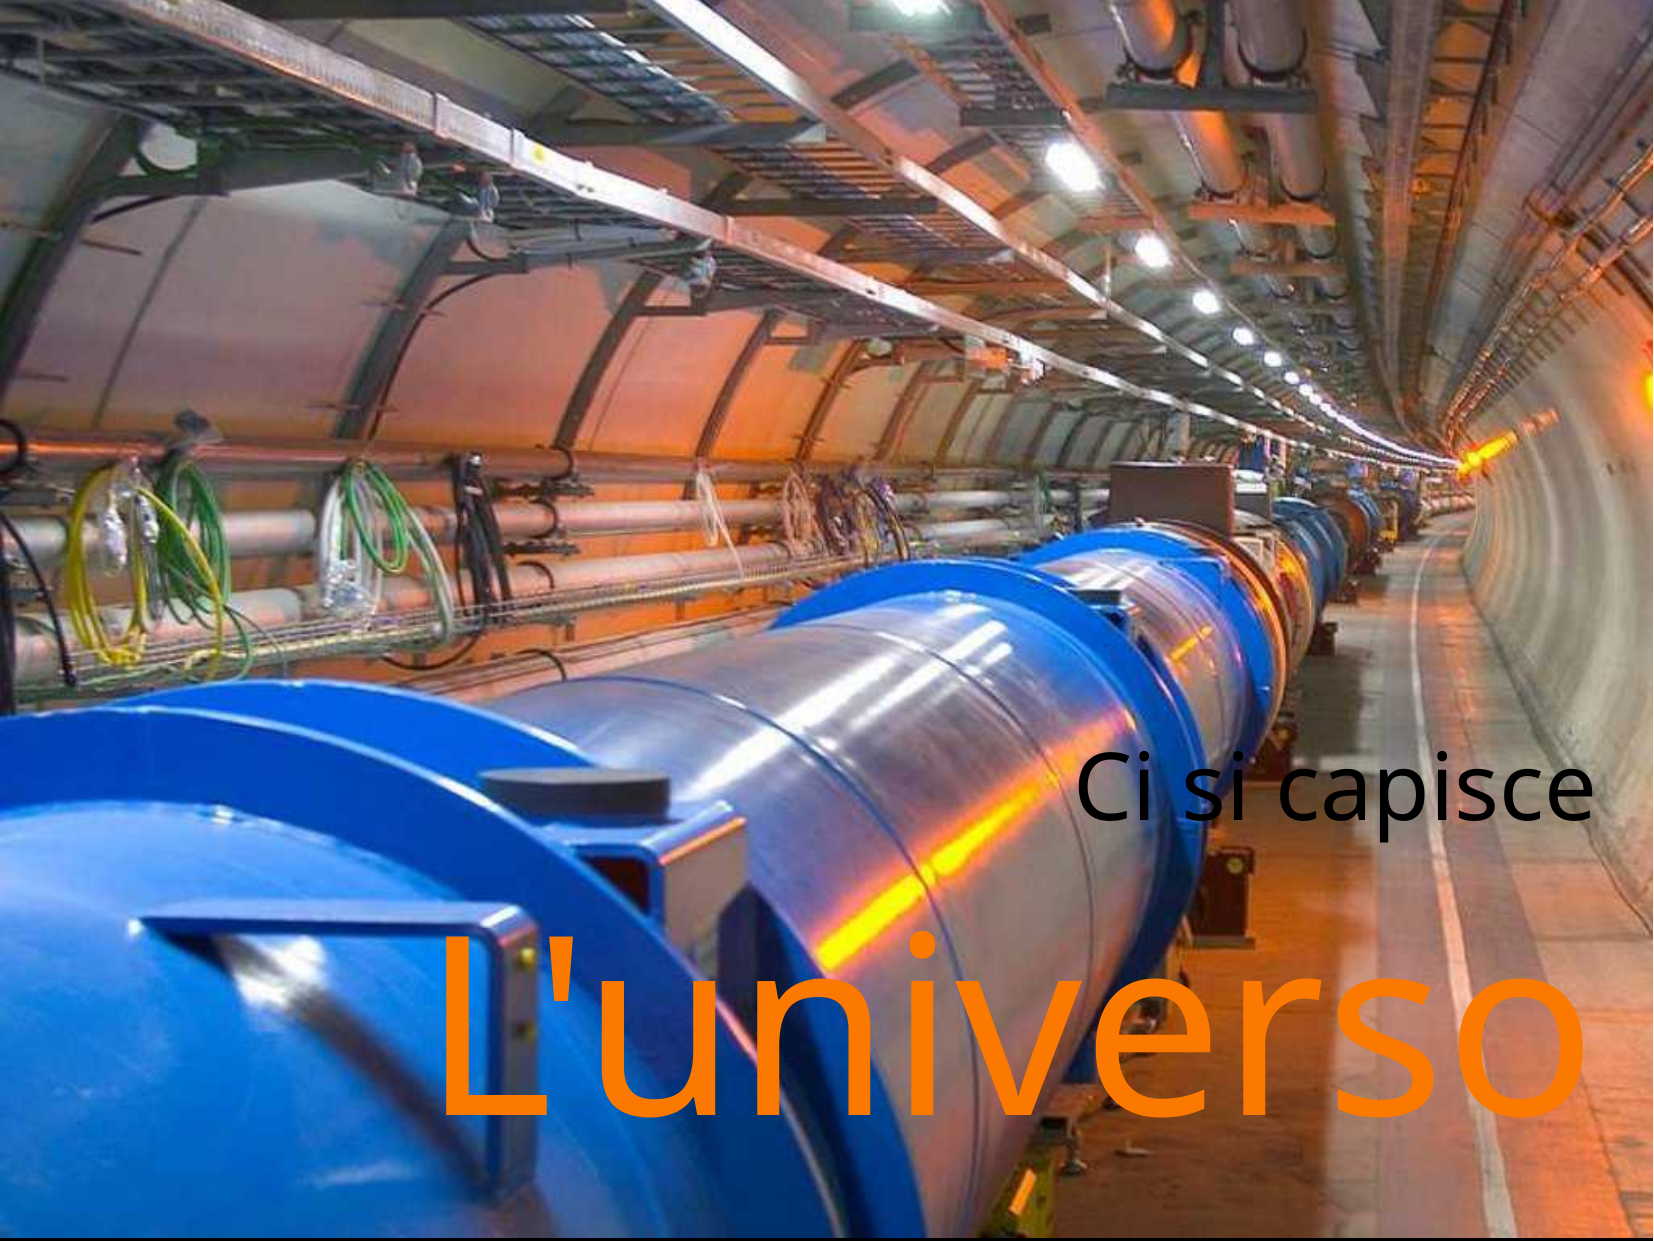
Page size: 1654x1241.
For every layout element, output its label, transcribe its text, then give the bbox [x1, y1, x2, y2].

picture [0, 0, 1653, 1238]
text_box Ci si capisce L'universo [299, 712, 1613, 723]
